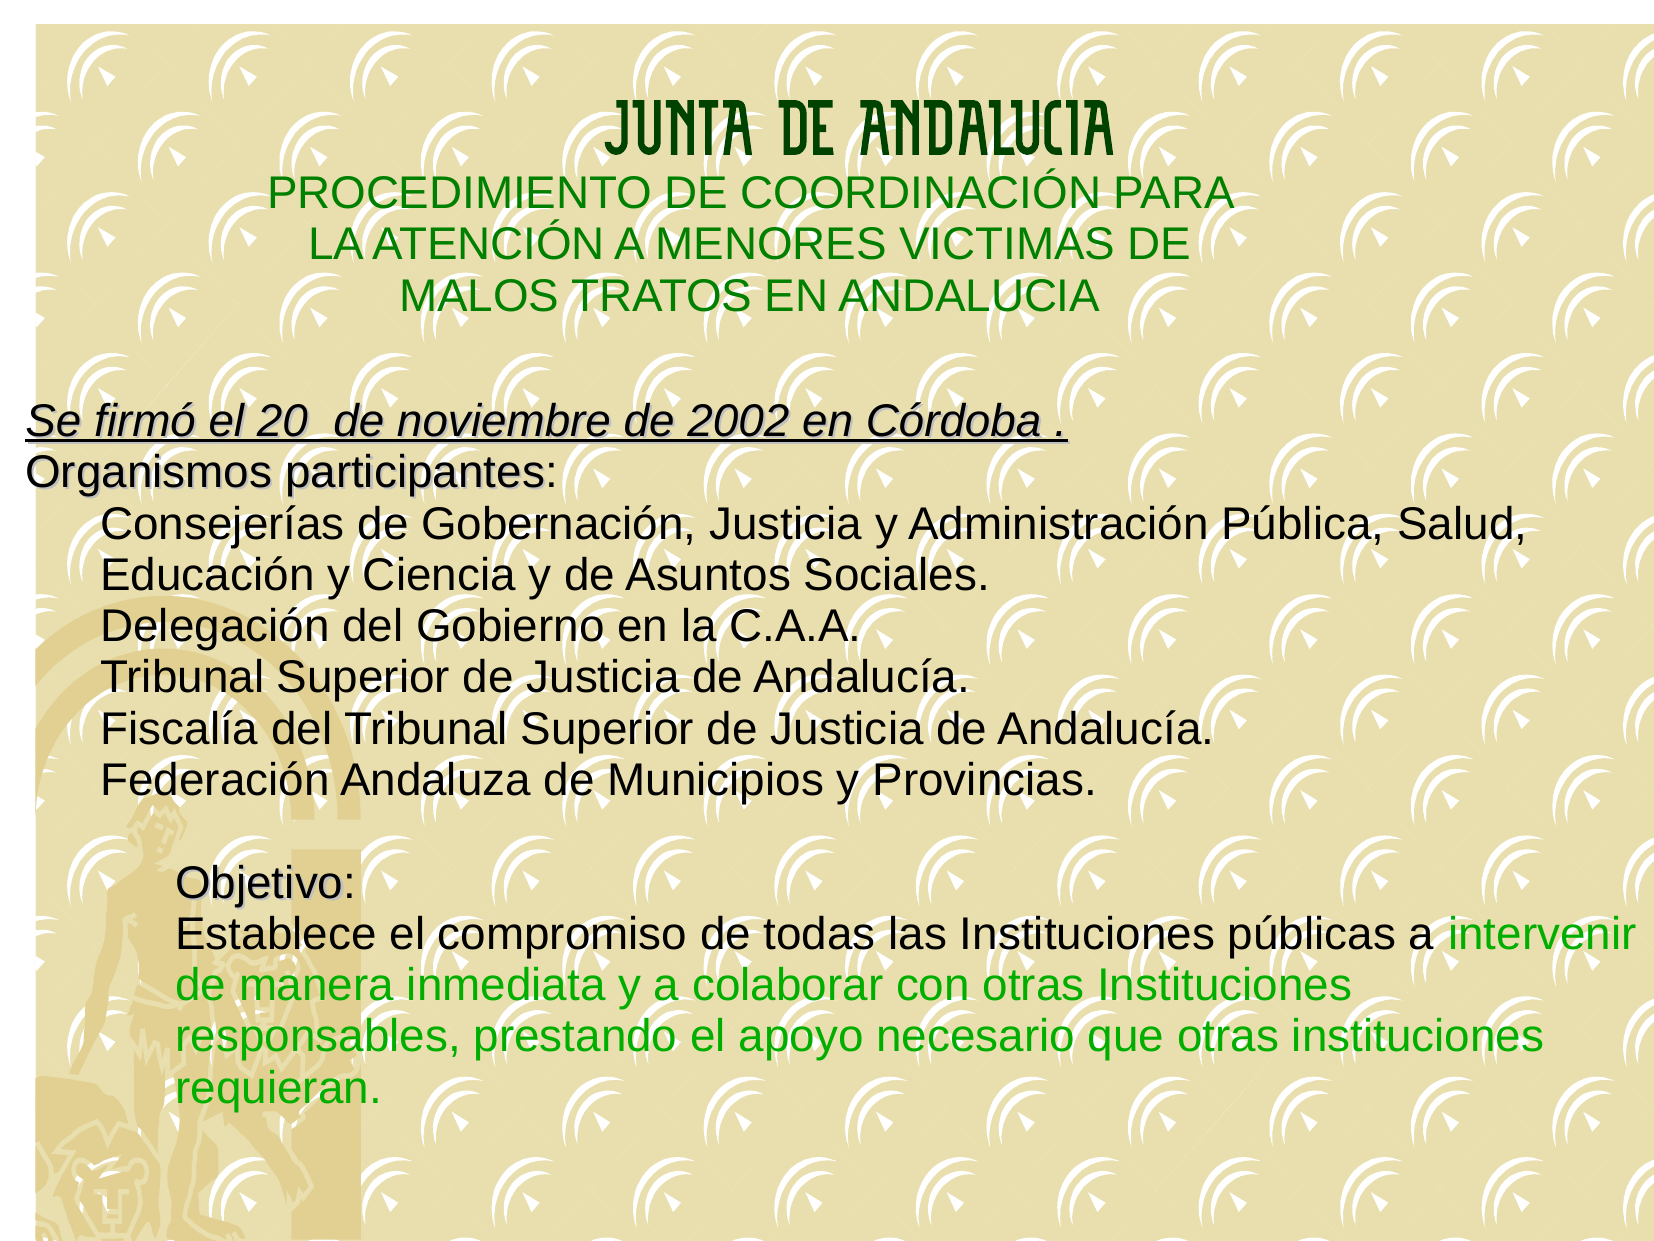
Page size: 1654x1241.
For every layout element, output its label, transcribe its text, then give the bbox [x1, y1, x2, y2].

text_box [180, 331, 1535, 387]
text_box [184, 1117, 1539, 1161]
text_box Se firmó el 20 de noviembre de 2002 en Córdoba . Organismos participantes: Consejerías de Gobernación, Justicia y Administración Pública, Salud, Educación y Ciencia y de Asuntos Sociales. Delegación del Gobierno en la C.A.A. Tribunal Superior de Justicia de Andalucía. Fiscalía del Tribunal Superior de Justicia de Andalucía. Federación Andaluza de Municipios y Provincias. Objetivo: Establece el compromiso de todas las Instituciones públicas a intervenir de manera inmediata y a colaborar con otras Instituciones responsables, prestando el apoyo necesario que otras instituciones requieran. [10, 387, 1654, 1117]
subtitle [82, 290, 1571, 387]
picture [35, 1117, 1654, 1241]
picture [35, 23, 1654, 387]
text_box PROCEDIMIENTO DE COORDINACIÓN PARA LA ATENCIÓN A MENORES VICTIMAS DE MALOS TRATOS EN ANDALUCIA [236, 159, 1264, 328]
